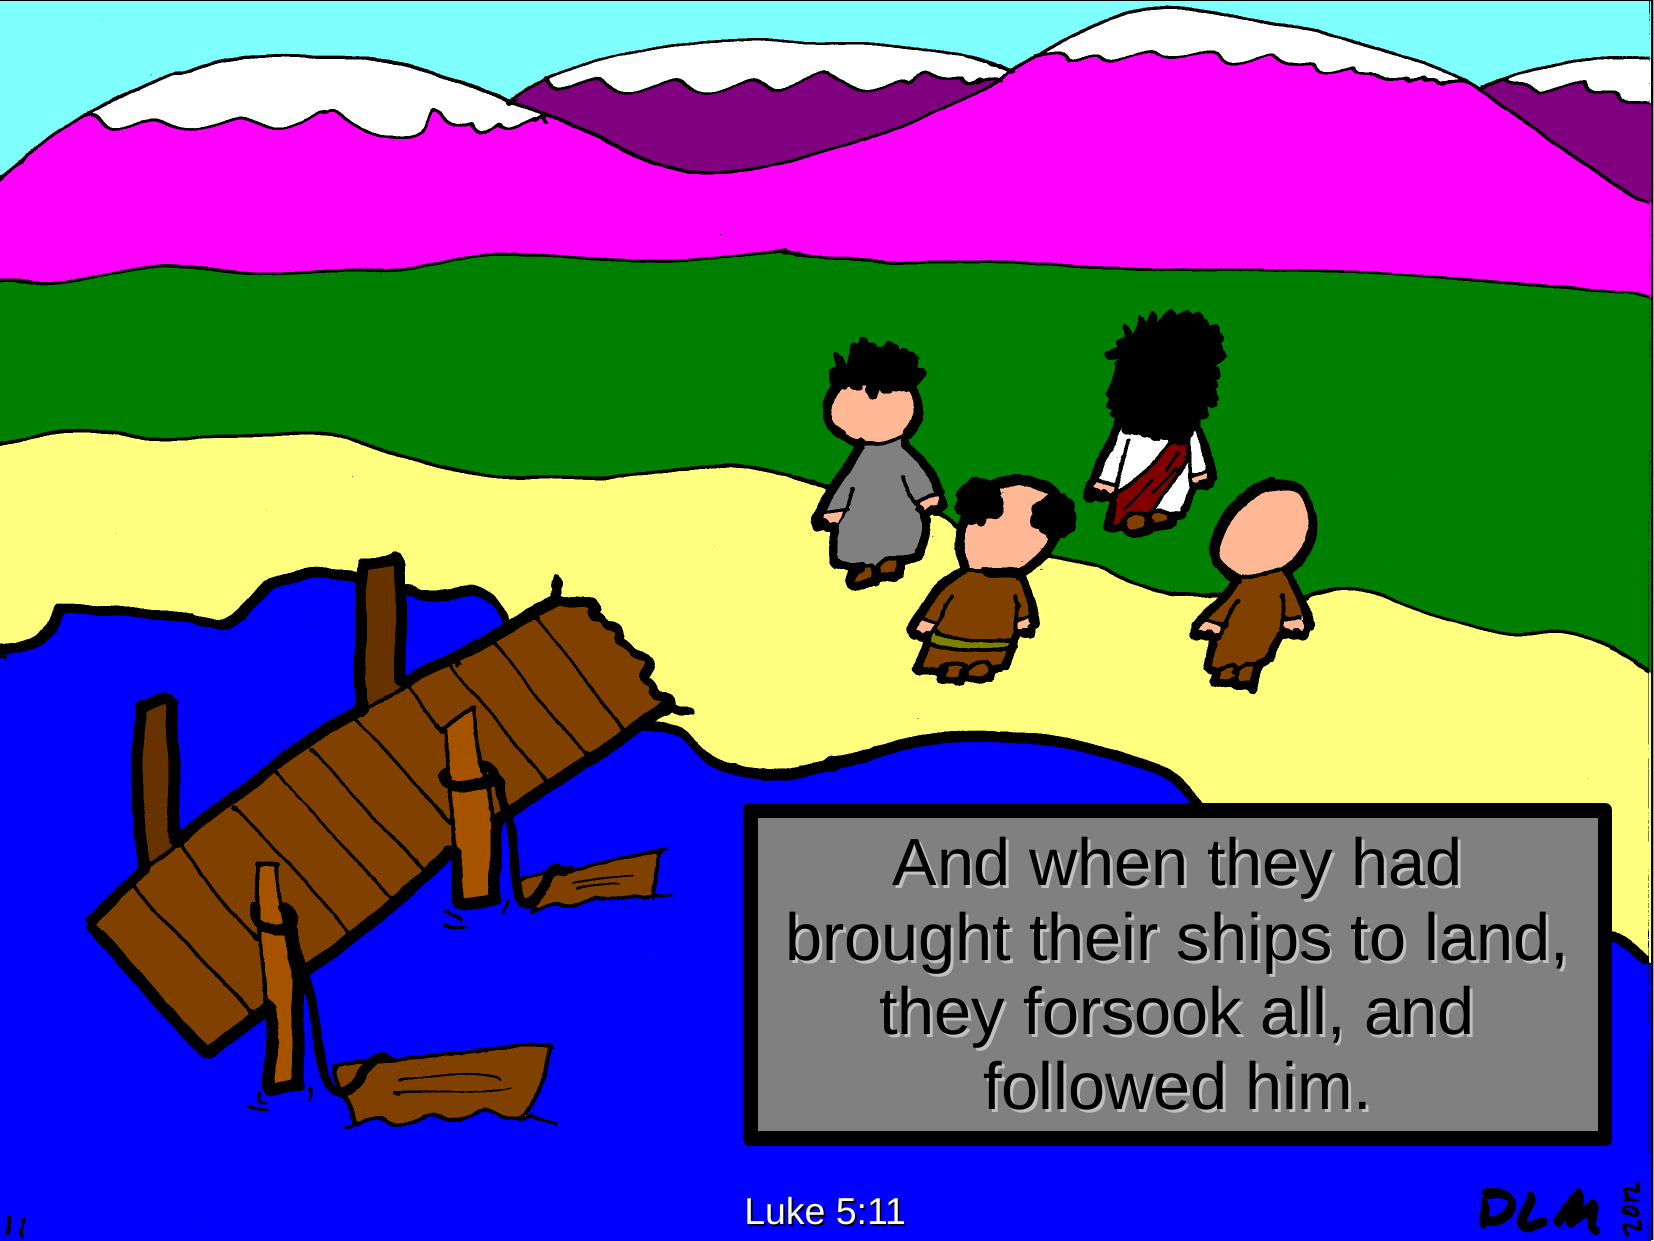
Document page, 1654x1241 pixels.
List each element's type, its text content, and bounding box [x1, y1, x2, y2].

text_box Luke 5:11 [0, 1183, 1651, 1241]
picture [0, 1, 1651, 1183]
text_box And when they had brought their ships to land, they forsook all, and followed him. [750, 810, 1606, 1139]
